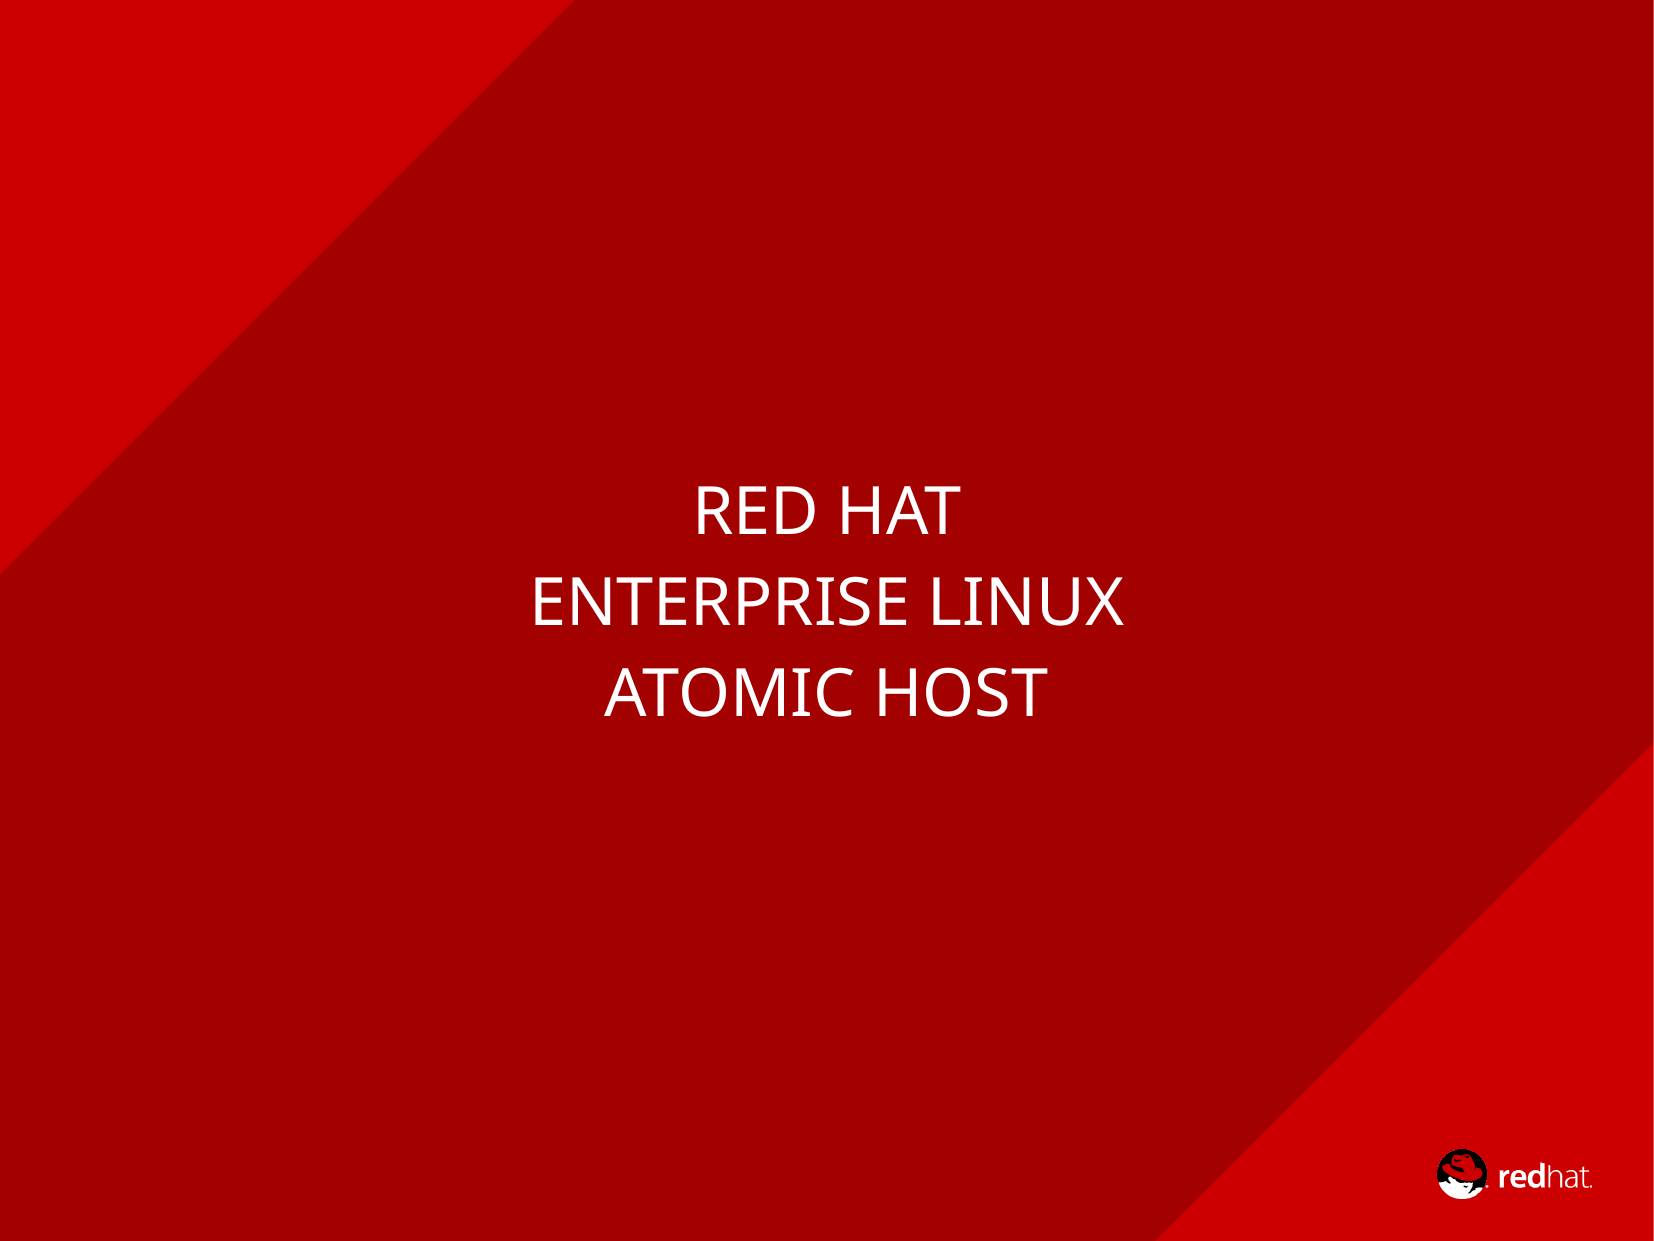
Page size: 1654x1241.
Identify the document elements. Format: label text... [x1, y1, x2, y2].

title RED HAT ENTERPRISE LINUX ATOMIC HOST [330, 458, 1323, 741]
picture [0, 0, 1654, 1241]
